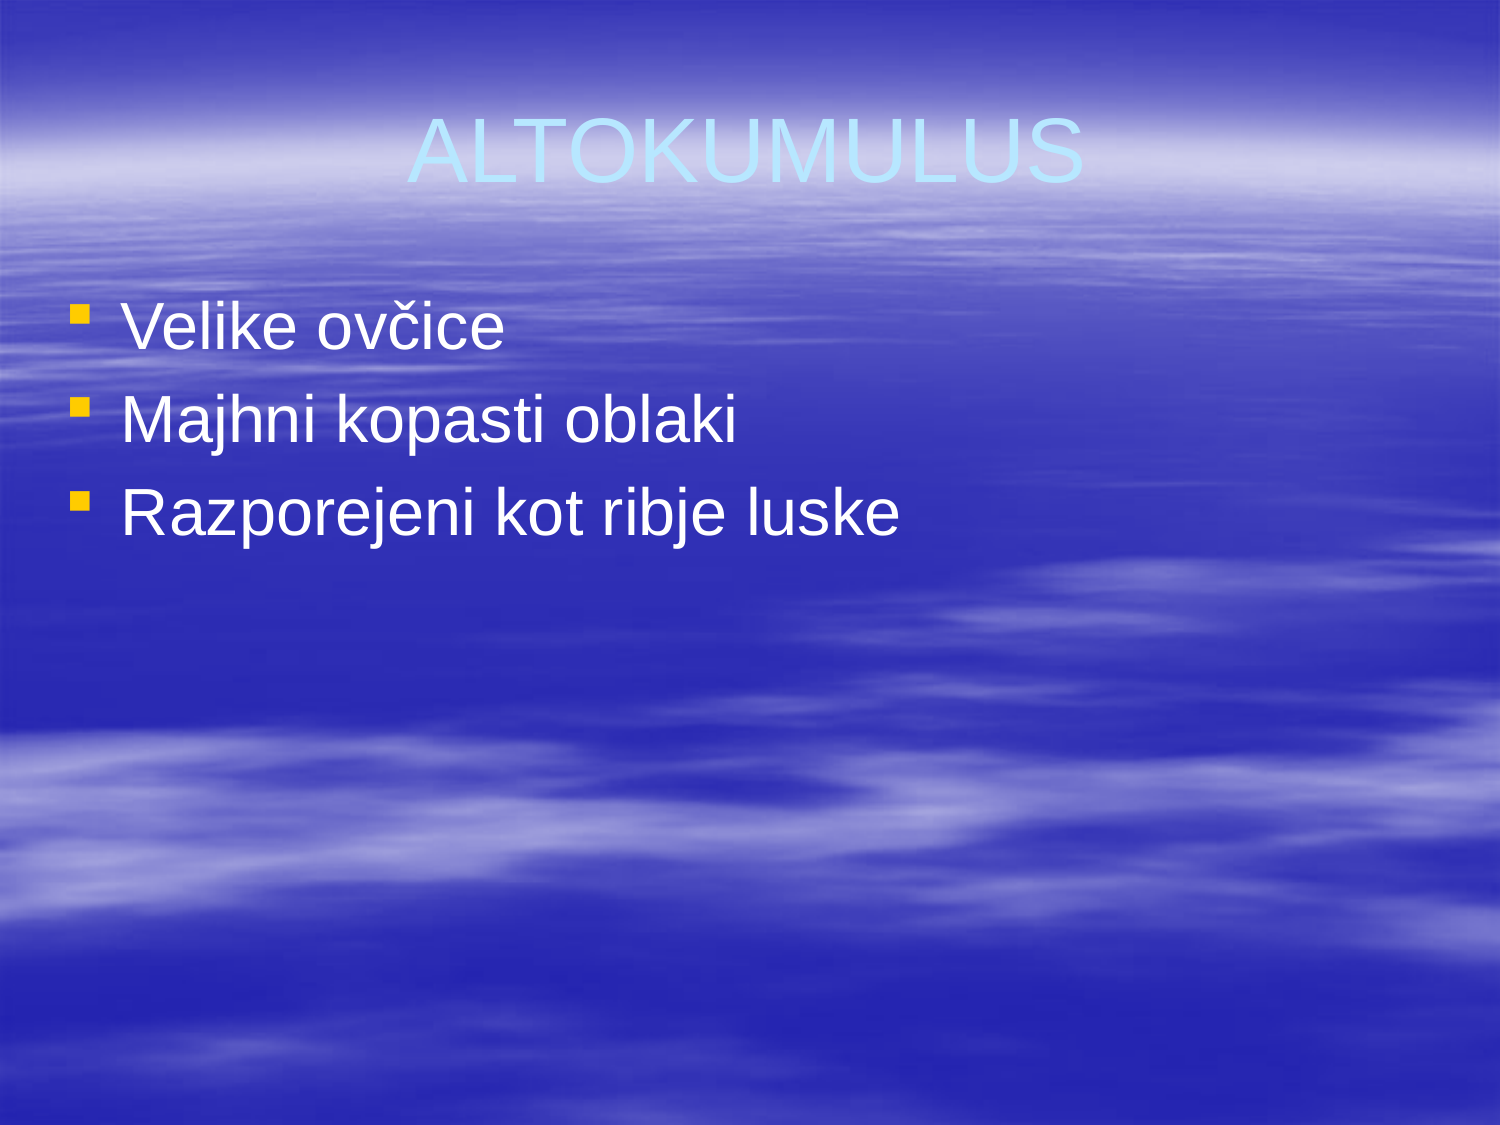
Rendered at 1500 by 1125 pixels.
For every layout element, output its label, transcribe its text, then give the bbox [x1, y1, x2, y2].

title ALTOKUMULUS [49, 37, 1446, 255]
picture [0, 0, 1500, 1125]
list Velike ovčice Majhni kopasti oblaki Razporejeni kot ribje luske [49, 275, 1451, 1001]
